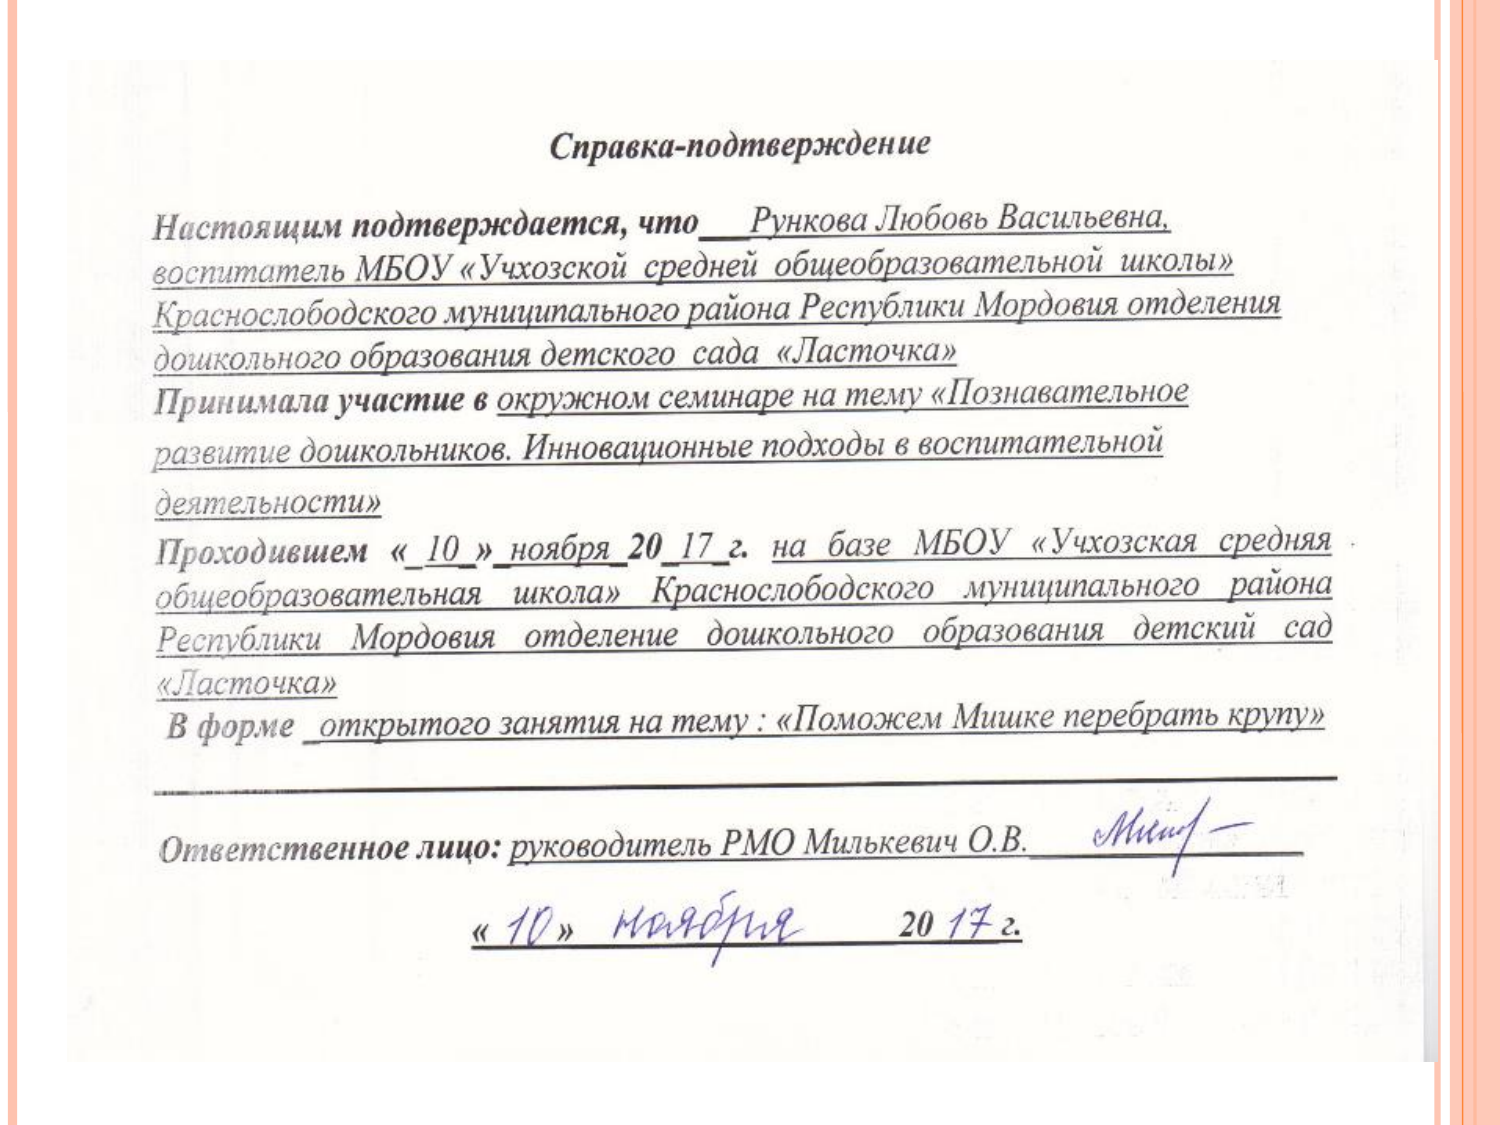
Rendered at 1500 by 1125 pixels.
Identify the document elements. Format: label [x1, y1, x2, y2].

picture [67, 60, 1438, 1062]
